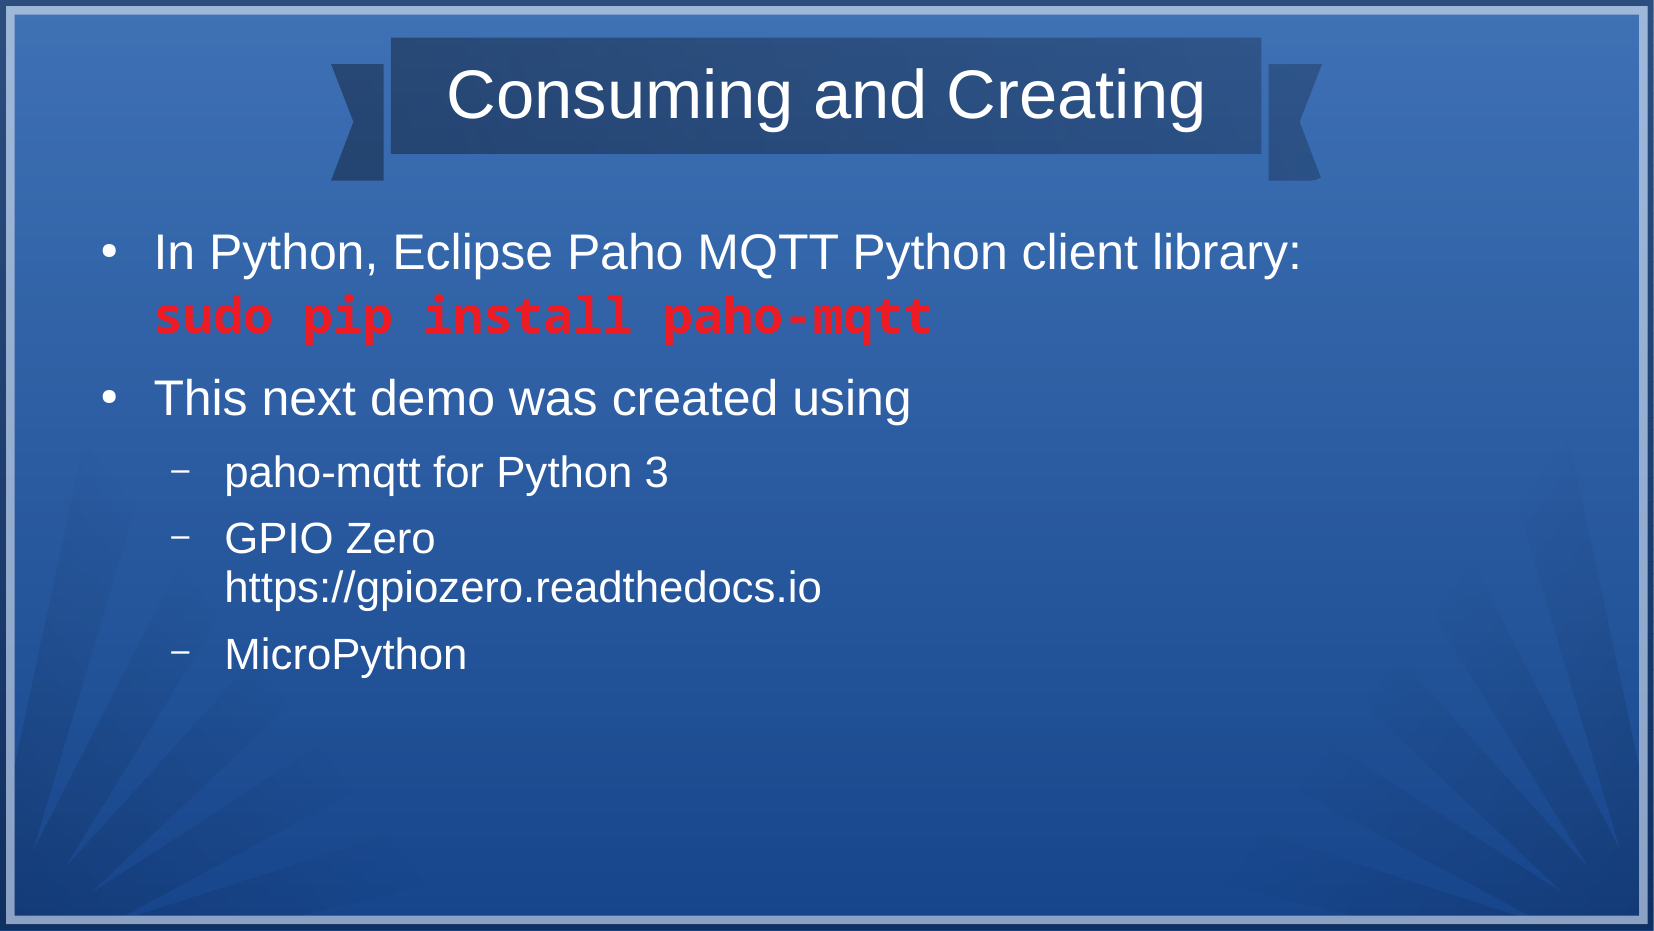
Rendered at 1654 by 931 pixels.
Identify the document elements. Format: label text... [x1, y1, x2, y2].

list In Python, Eclipse Paho MQTT Python client library: sudo pip install paho-mqtt This next demo was created using paho-mqtt for Python 3 GPIO Zero https://gpiozero.readthedocs.io MicroPython [82, 224, 1571, 848]
title Consuming and Creating [389, 35, 1264, 154]
